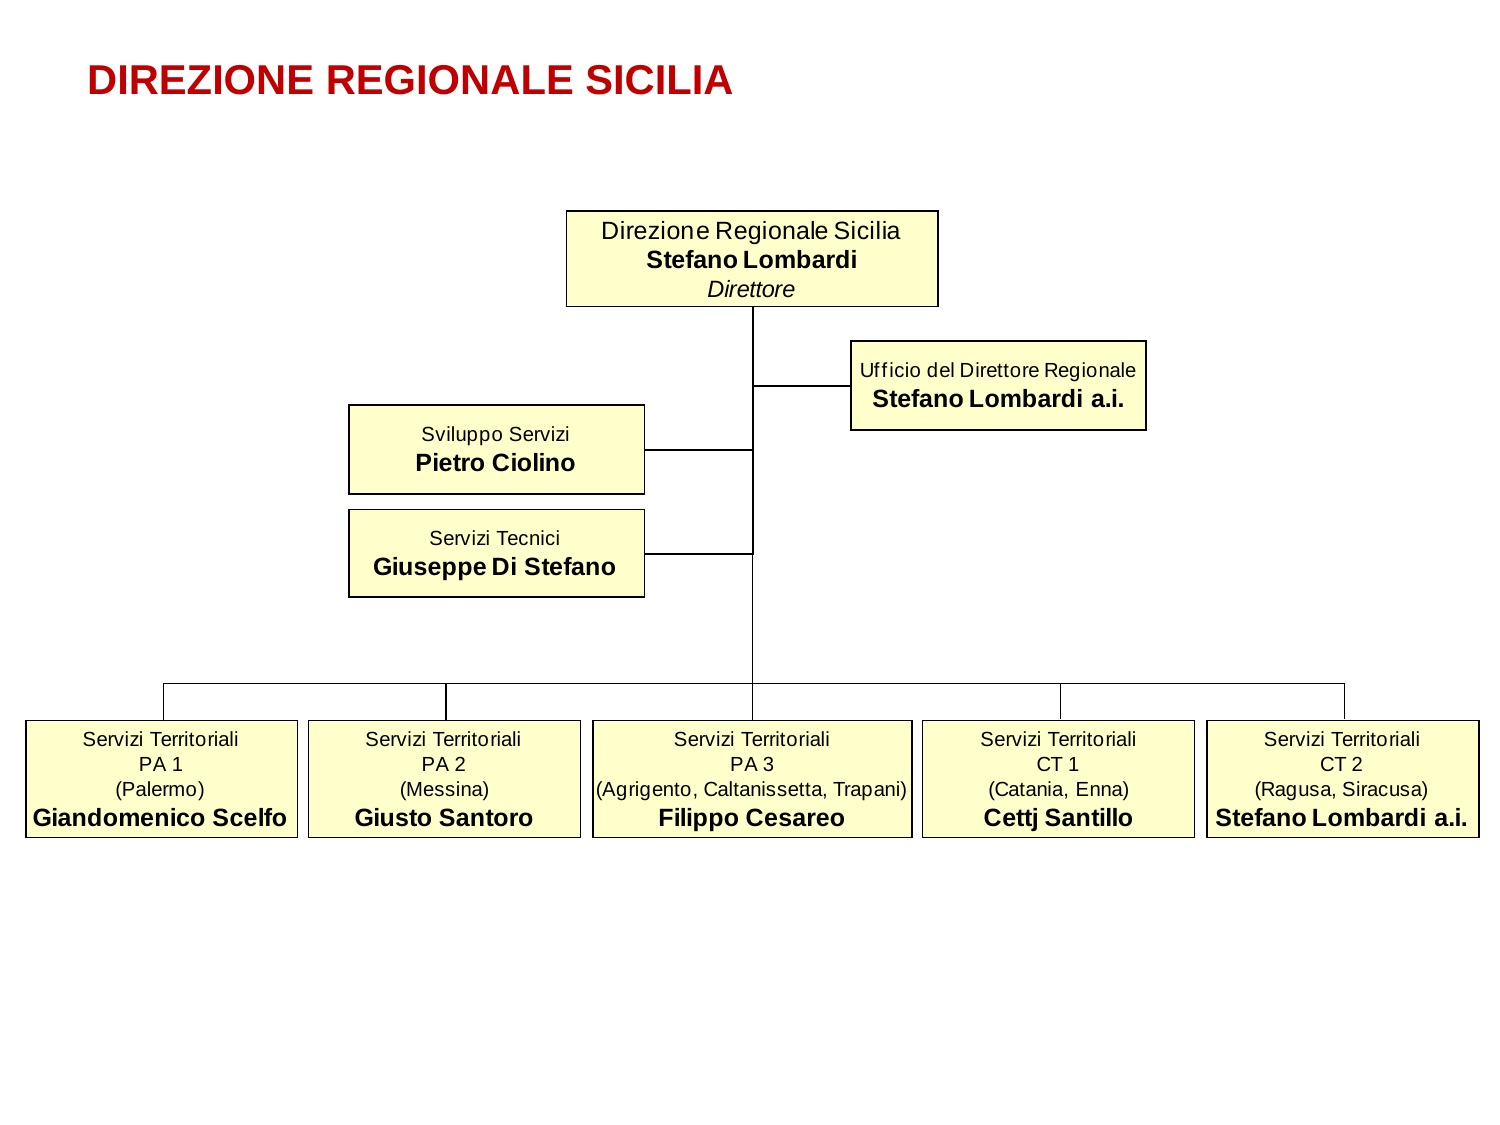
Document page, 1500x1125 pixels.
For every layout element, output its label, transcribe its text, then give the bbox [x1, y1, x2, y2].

picture [17, 205, 1483, 839]
title DIREZIONE REGIONALE SICILIA [72, 45, 1462, 128]
